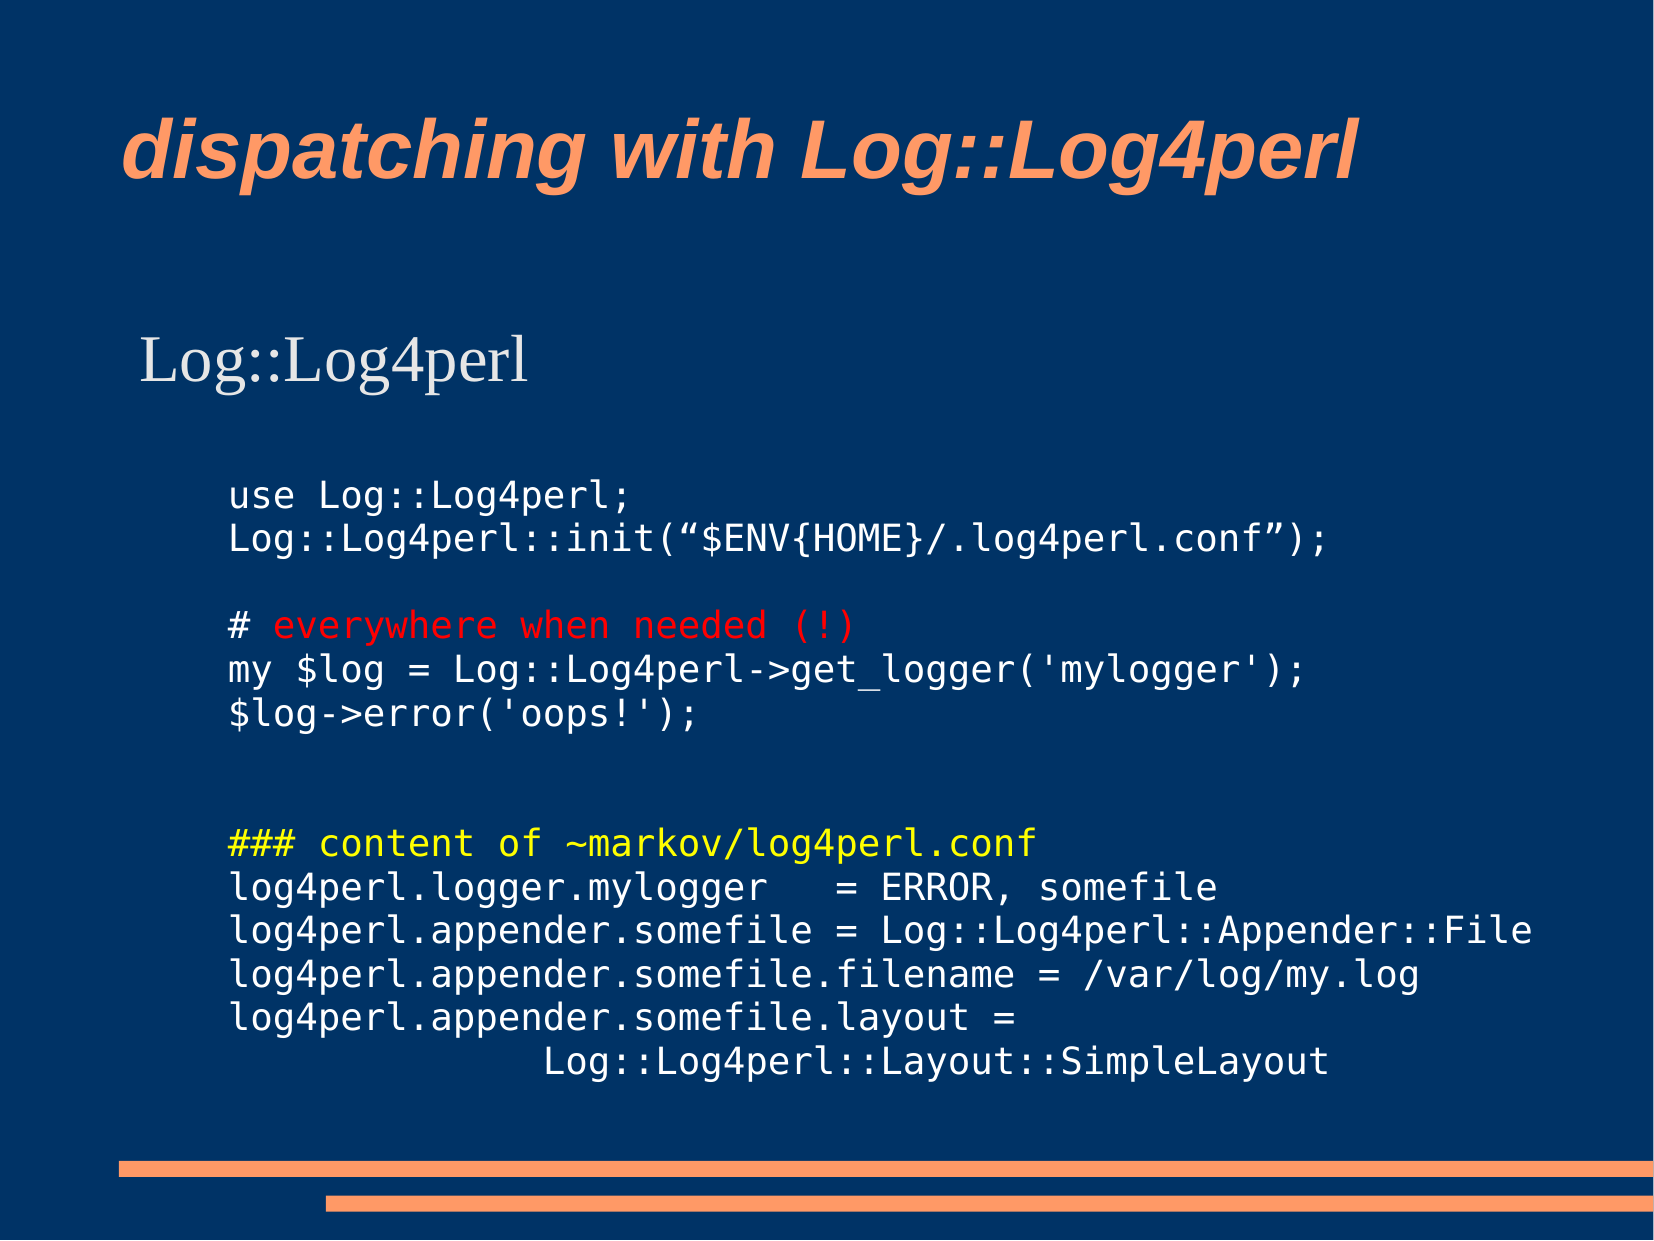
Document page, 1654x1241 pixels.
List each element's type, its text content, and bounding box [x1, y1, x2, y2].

list Log::Log4perl [121, 322, 1561, 1133]
text_box use Log::Log4perl; Log::Log4perl::init(“$ENV{HOME}/.log4perl.conf”); # everywhere when needed (!) my $log = Log::Log4perl->get_logger('mylogger'); $log->error('oops!'); ### content of ~markov/log4perl.conf log4perl.logger.mylogger = ERROR, somefile log4perl.appender.somefile = Log::Log4perl::Appender::File log4perl.appender.somefile.filename = /var/log/my.log log4perl.appender.somefile.layout = Log::Log4perl::Layout::SimpleLayout [213, 466, 1548, 1091]
title dispatching with Log::Log4perl [121, 46, 1534, 254]
